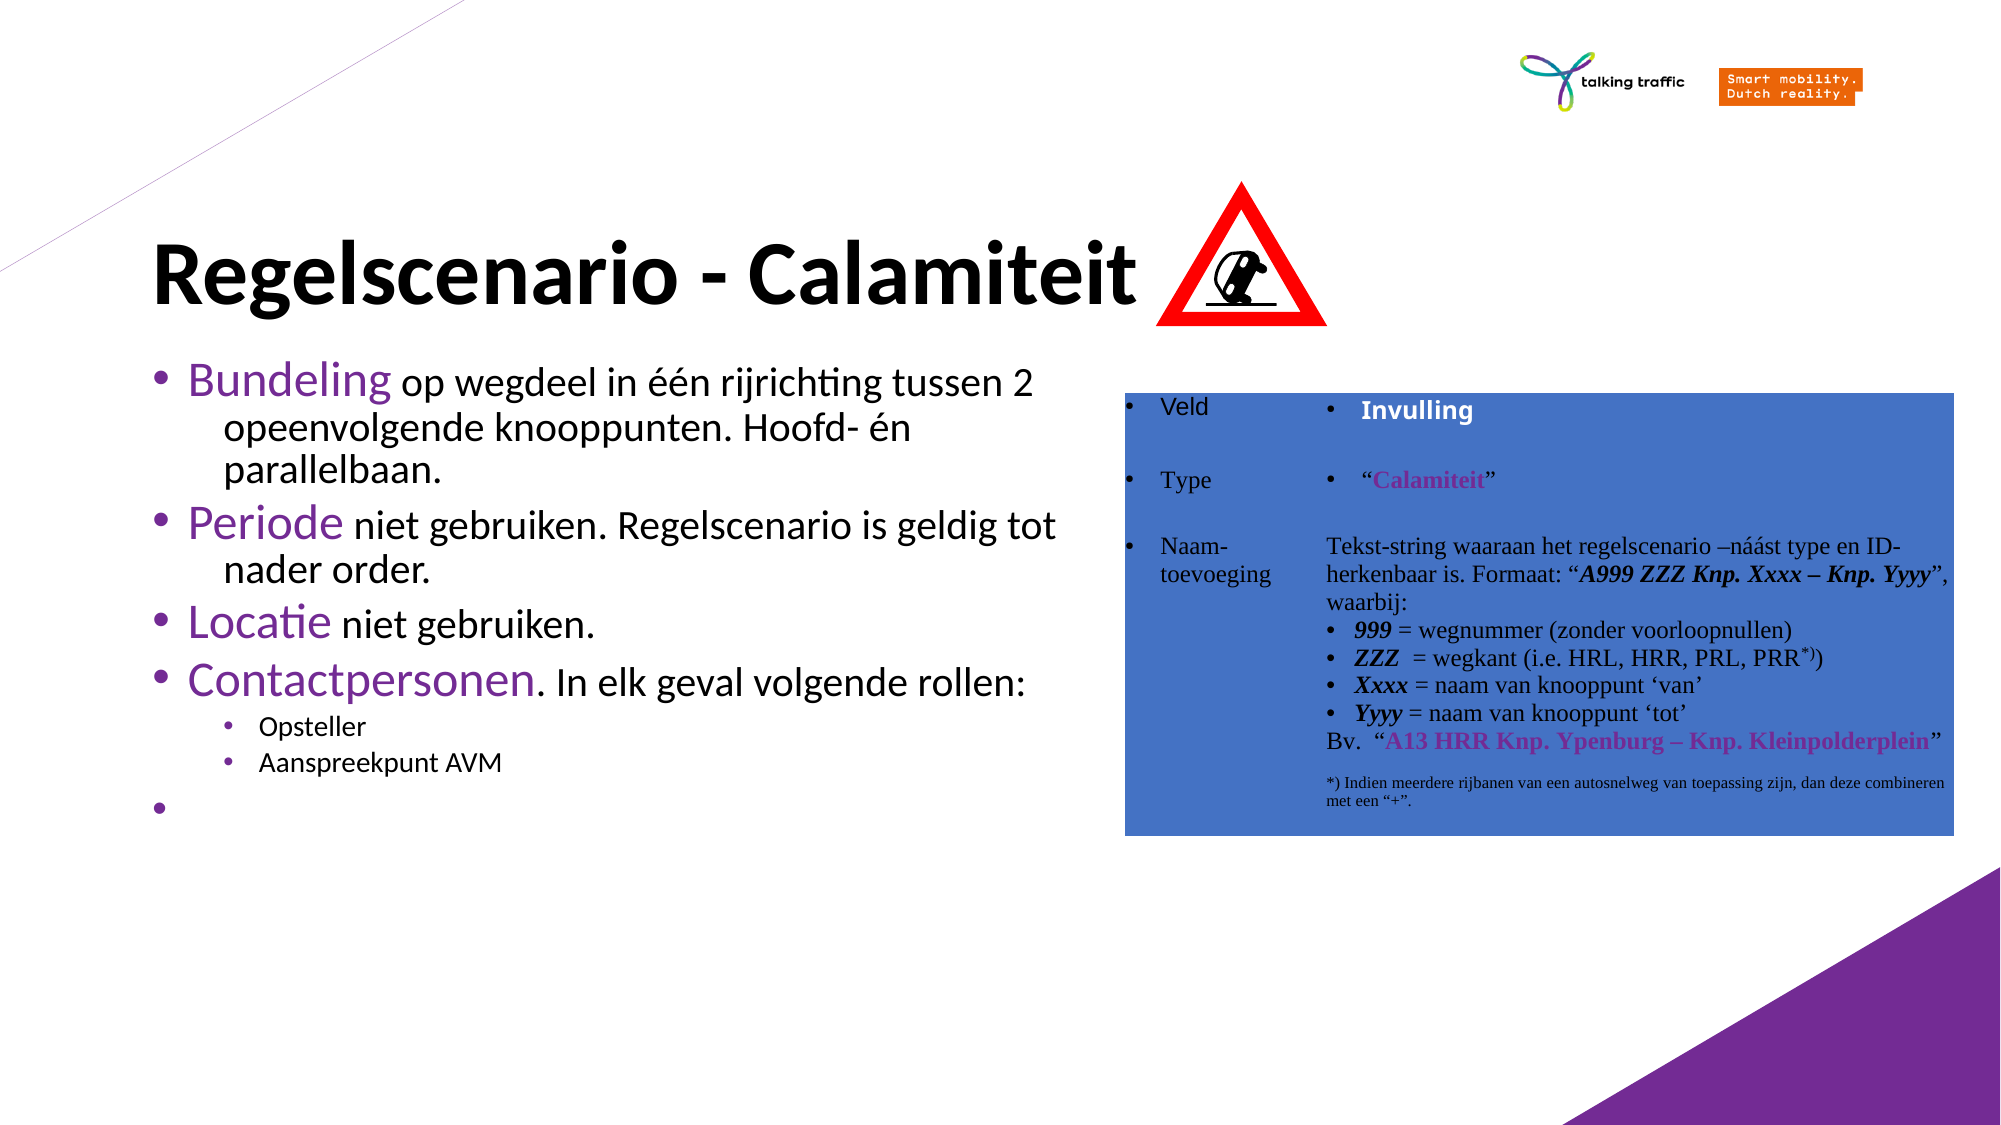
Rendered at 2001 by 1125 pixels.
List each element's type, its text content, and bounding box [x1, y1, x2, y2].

text_box 33 [1412, 1042, 1863, 1103]
table_cell Tekst-string waaraan het regelscenario –náást type en ID- herkenbaar is. Formaat: “A999 ZZZ Knp. Xxxx – Knp. Yyyy”, waarbij: 999 = wegnummer (zonder voorloopnullen) ZZZ = wegkant (i.e. HRL, HRR, PRL, PRR*)) Xxxx = naam van knooppunt ‘van’ Yyyy = naam van knooppunt ‘tot’ Bv. “A13 HRR Knp. Ypenburg – Knp. Kleinpolderplein” *) Indien meerdere rijbanen van een autosnelweg van toepassing zijn, dan deze combineren met een “+”. [1326, 533, 1954, 836]
list Bundeling op wegdeel in één rijrichting tussen 2 opeenvolgende knooppunten. Hoofd- én parallelbaan. Periode niet gebruiken. Regelscenario is geldig tot nader order. Locatie niet gebruiken. Contactpersonen. In elk geval volgende rollen: Opsteller Aanspreekpunt AVM [137, 356, 1126, 1014]
table_header Veld [1125, 393, 1326, 466]
title Regelscenario - Calamiteit [137, 165, 1863, 332]
table_header Invulling [1326, 393, 1954, 466]
table_cell Naam-toevoeging [1125, 533, 1326, 836]
text_box [1155, 181, 1328, 327]
table_cell Type [1125, 466, 1326, 533]
table_cell “Calamiteit” [1326, 466, 1954, 533]
